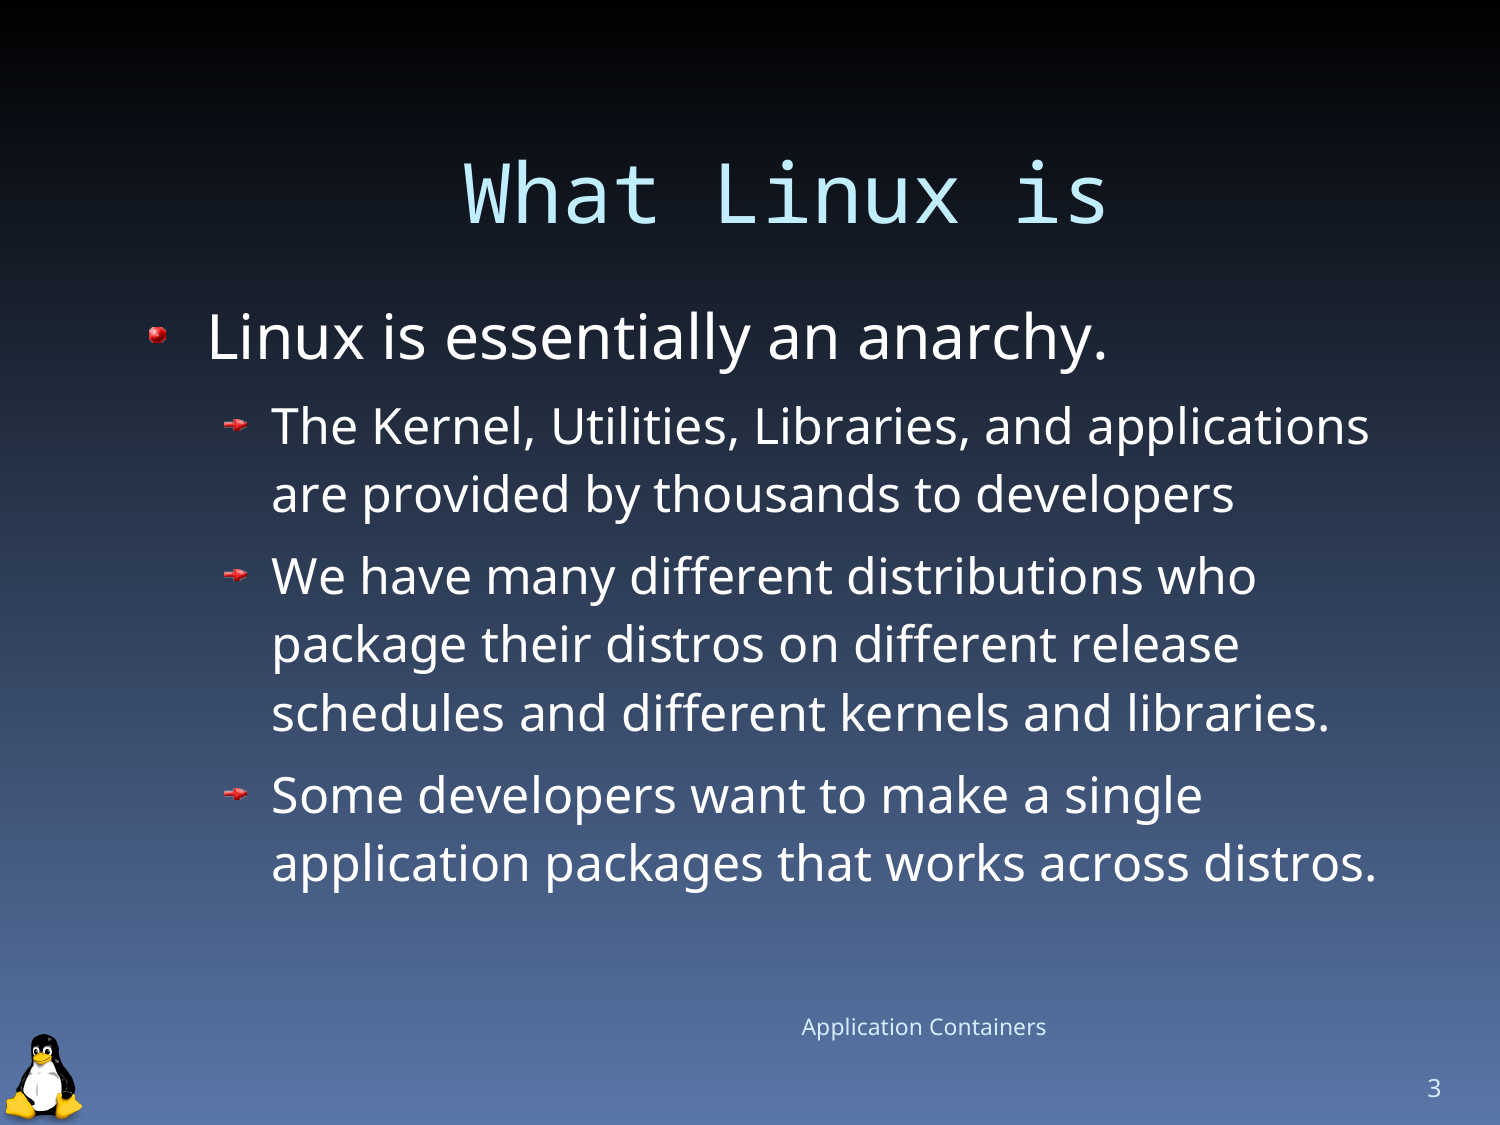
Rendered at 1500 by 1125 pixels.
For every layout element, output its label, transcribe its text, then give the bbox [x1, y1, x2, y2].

title What Linux is [149, 84, 1425, 292]
list Linux is essentially an anarchy. The Kernel, Utilities, Libraries, and applications are provided by thousands to developers We have many different distributions who package their distros on different release schedules and different kernels and libraries. Some developers want to make a single application packages that works across distros. [149, 292, 1425, 946]
picture [0, 1034, 82, 1125]
